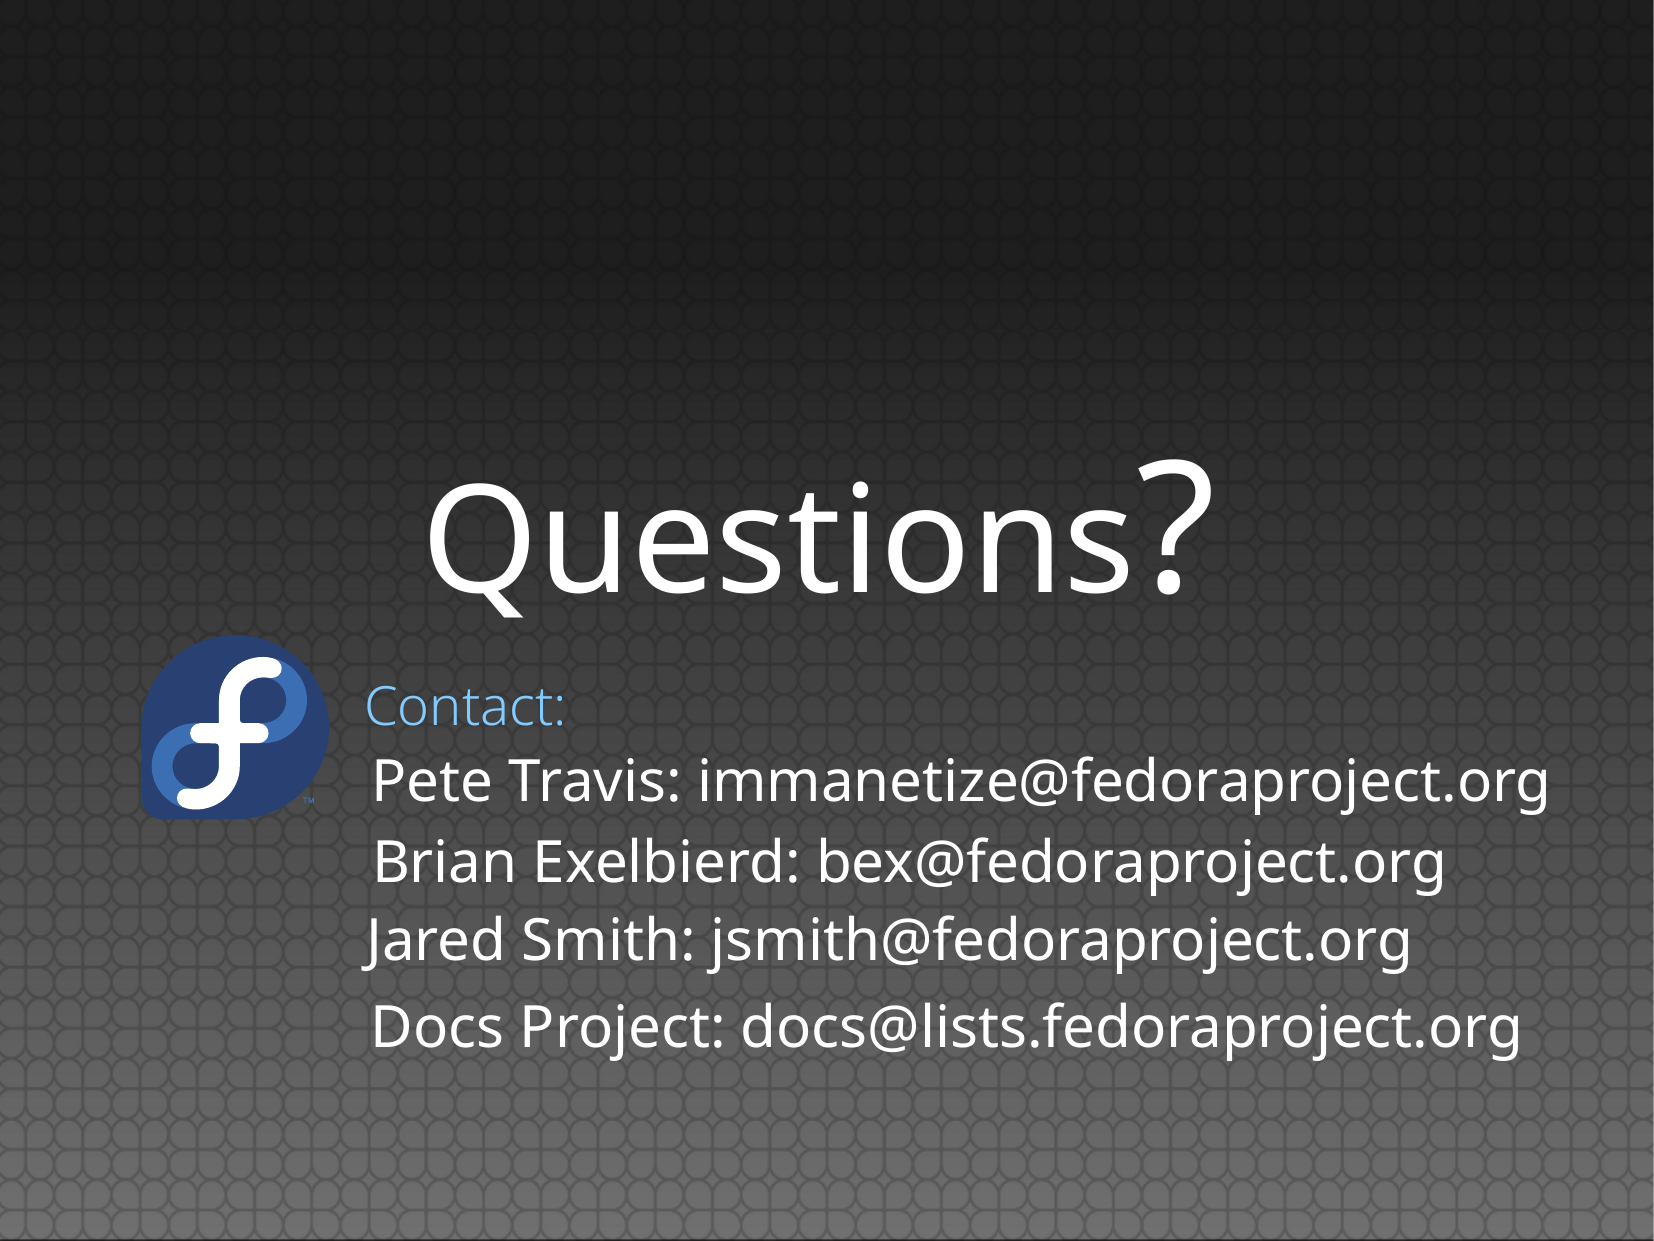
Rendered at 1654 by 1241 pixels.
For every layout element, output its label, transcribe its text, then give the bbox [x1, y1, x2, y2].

text_box Pete Travis: immanetize@fedoraproject.org [356, 732, 1625, 825]
title Questions? [30, 414, 1606, 628]
picture [0, 0, 1654, 1241]
text_box Jared Smith: jsmith@fedoraproject.org [351, 891, 1489, 984]
text_box Contact: [349, 659, 703, 738]
text_box Docs Project: docs@lists.fedoraproject.org [355, 977, 1597, 1070]
text_box Brian Exelbierd: bex@fedoraproject.org [357, 813, 1518, 906]
